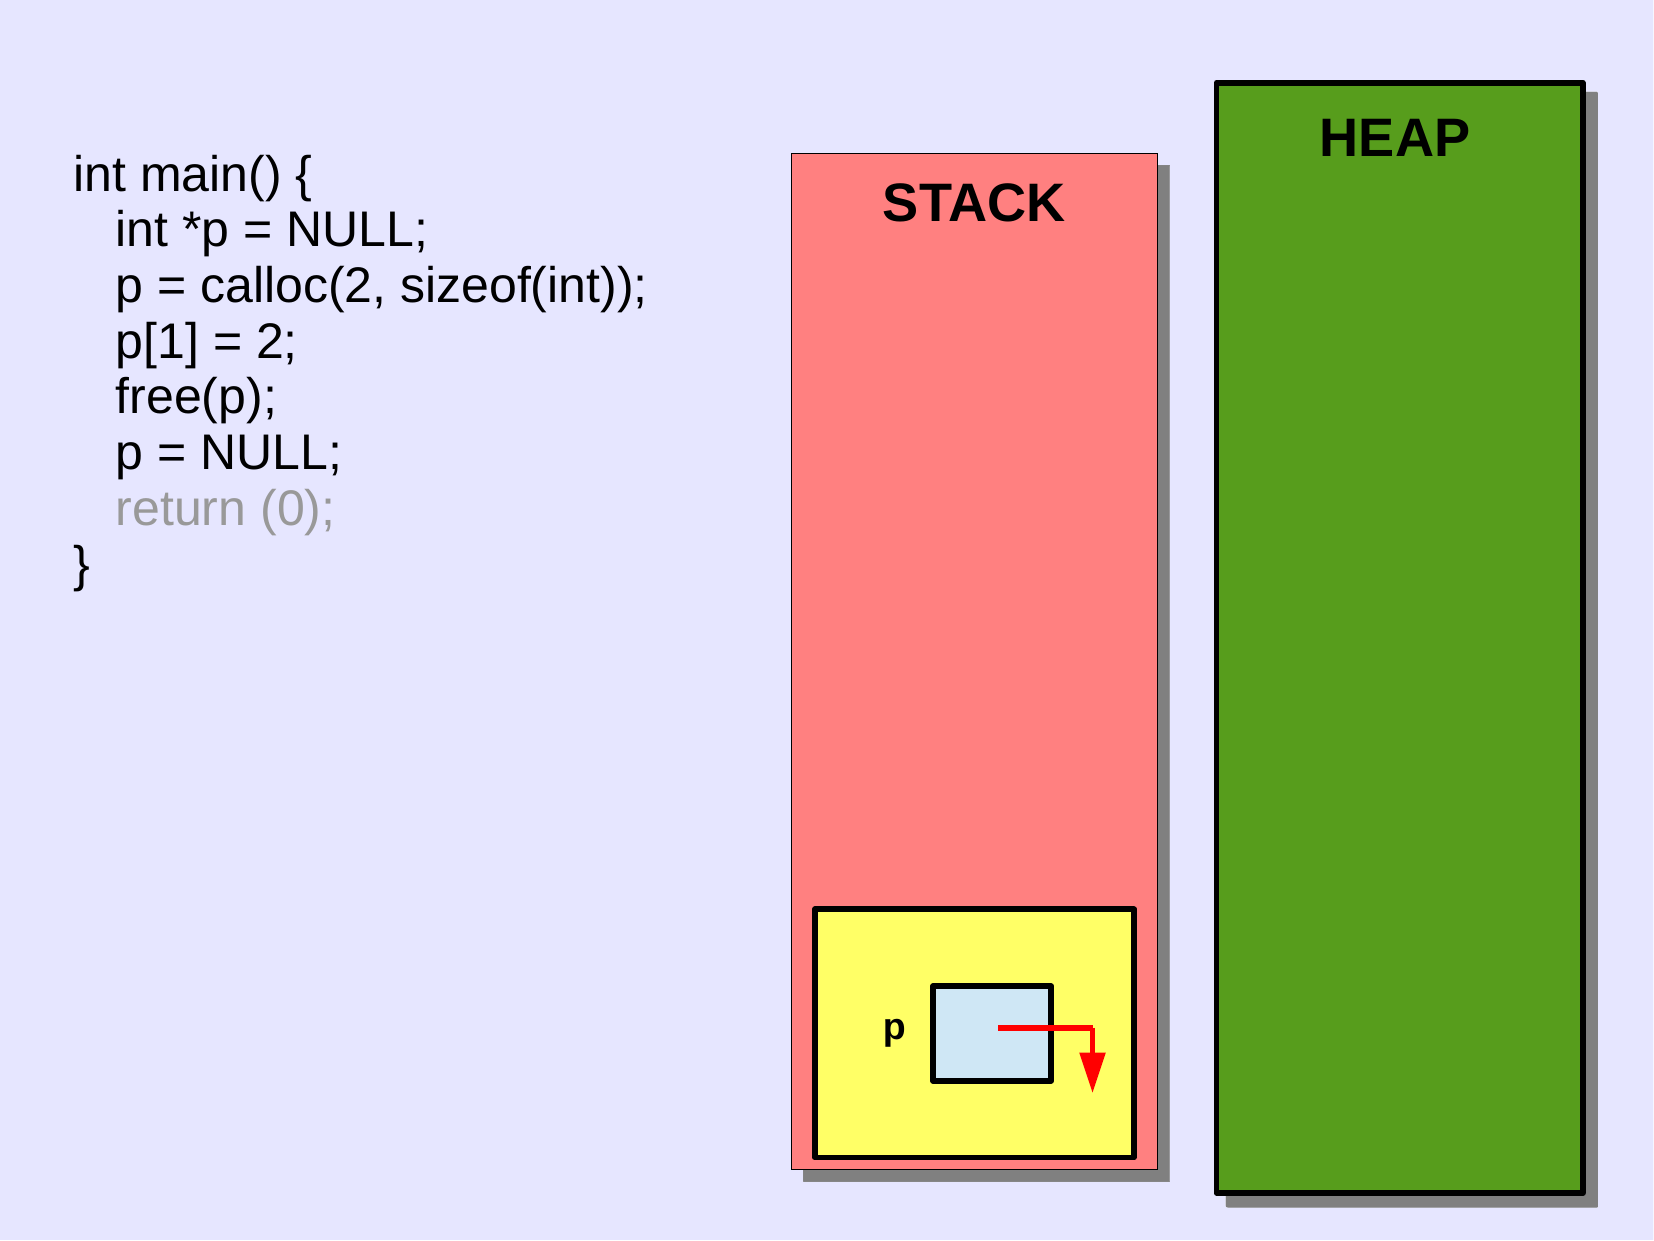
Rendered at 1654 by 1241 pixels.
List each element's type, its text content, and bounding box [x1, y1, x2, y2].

text_box int main() { int *p = NULL; p = calloc(2, sizeof(int)); p[1] = 2; free(p); p = NULL; return (0); } [59, 82, 792, 642]
text_box [791, 153, 1158, 1170]
text_box [1216, 82, 1583, 1193]
text_box STACK [868, 165, 1128, 241]
text_box p [868, 998, 928, 1055]
text_box HEAP [1305, 100, 1565, 176]
